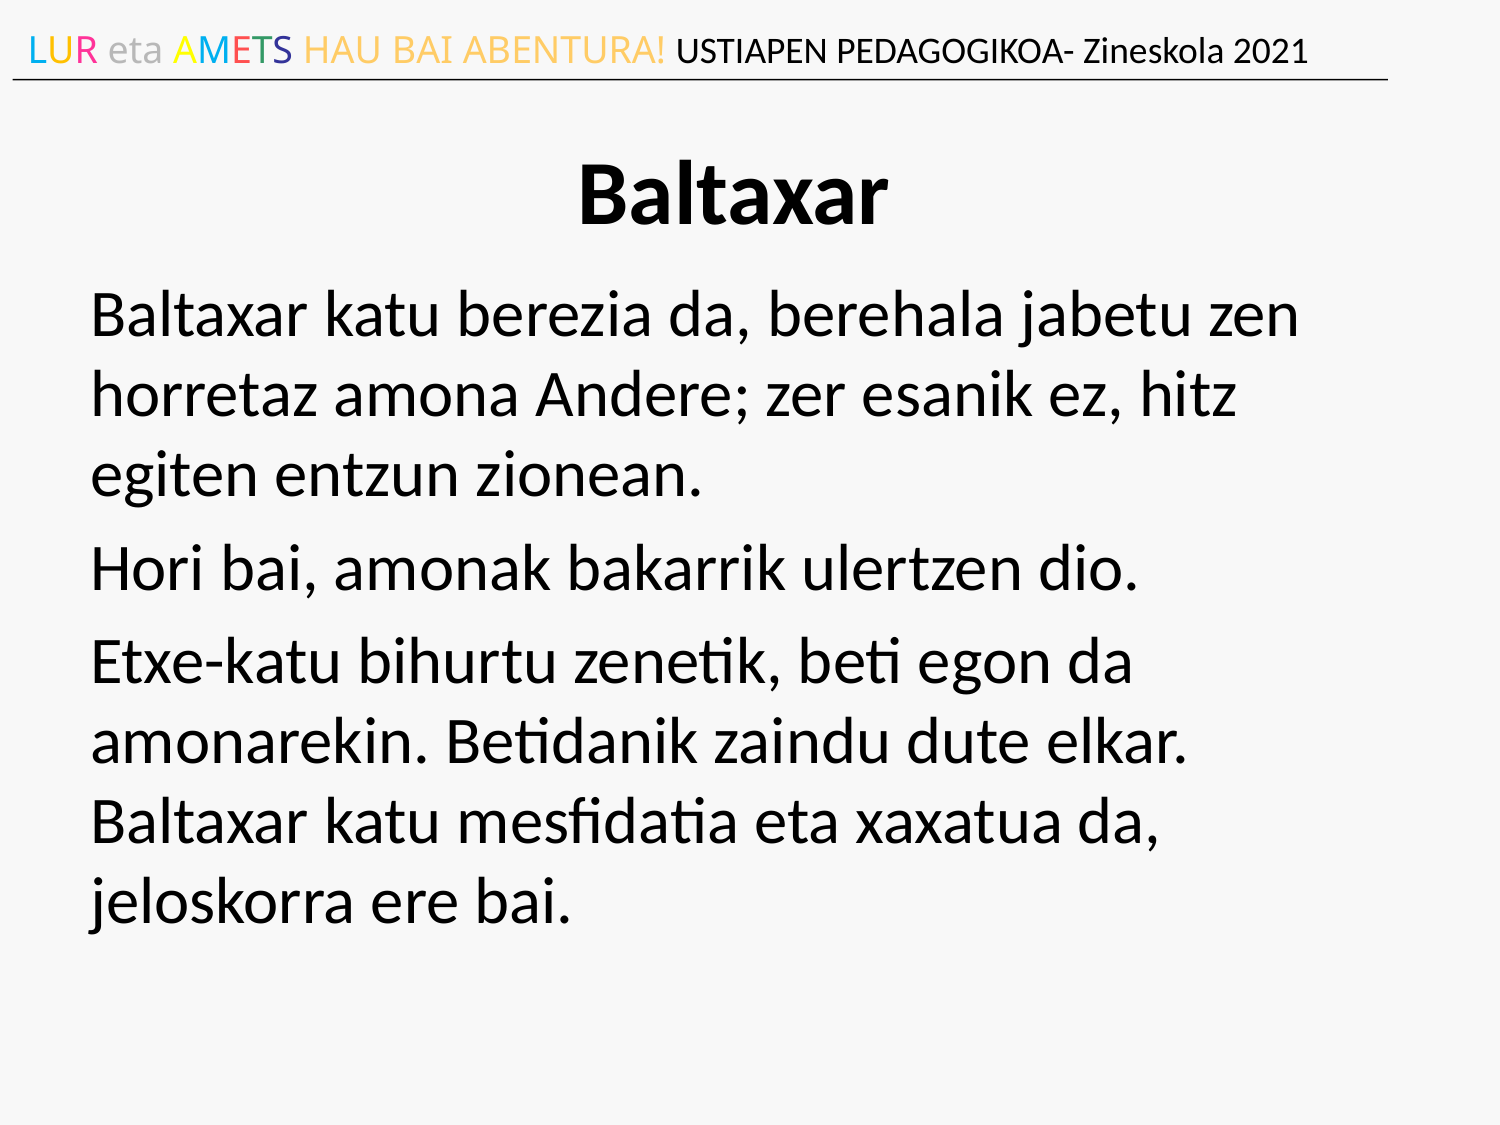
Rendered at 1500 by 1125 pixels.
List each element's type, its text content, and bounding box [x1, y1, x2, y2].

list Baltaxar katu berezia da, berehala jabetu zen horretaz amona Andere; zer esanik ez, hitz egiten entzun zionean. Hori bai, amonak bakarrik ulertzen dio. Etxe-katu bihurtu zenetik, beti egon da amonarekin. Betidanik zaindu dute elkar. Baltaxar katu mesfidatia eta xaxatua da, jeloskorra ere bai. [75, 262, 1425, 1005]
text_box LUR eta AMETS HAU BAI ABENTURA! USTIAPEN PEDAGOGIKOA- Zineskola 2021 [12, 19, 1425, 79]
title Baltaxar [59, 94, 1409, 282]
